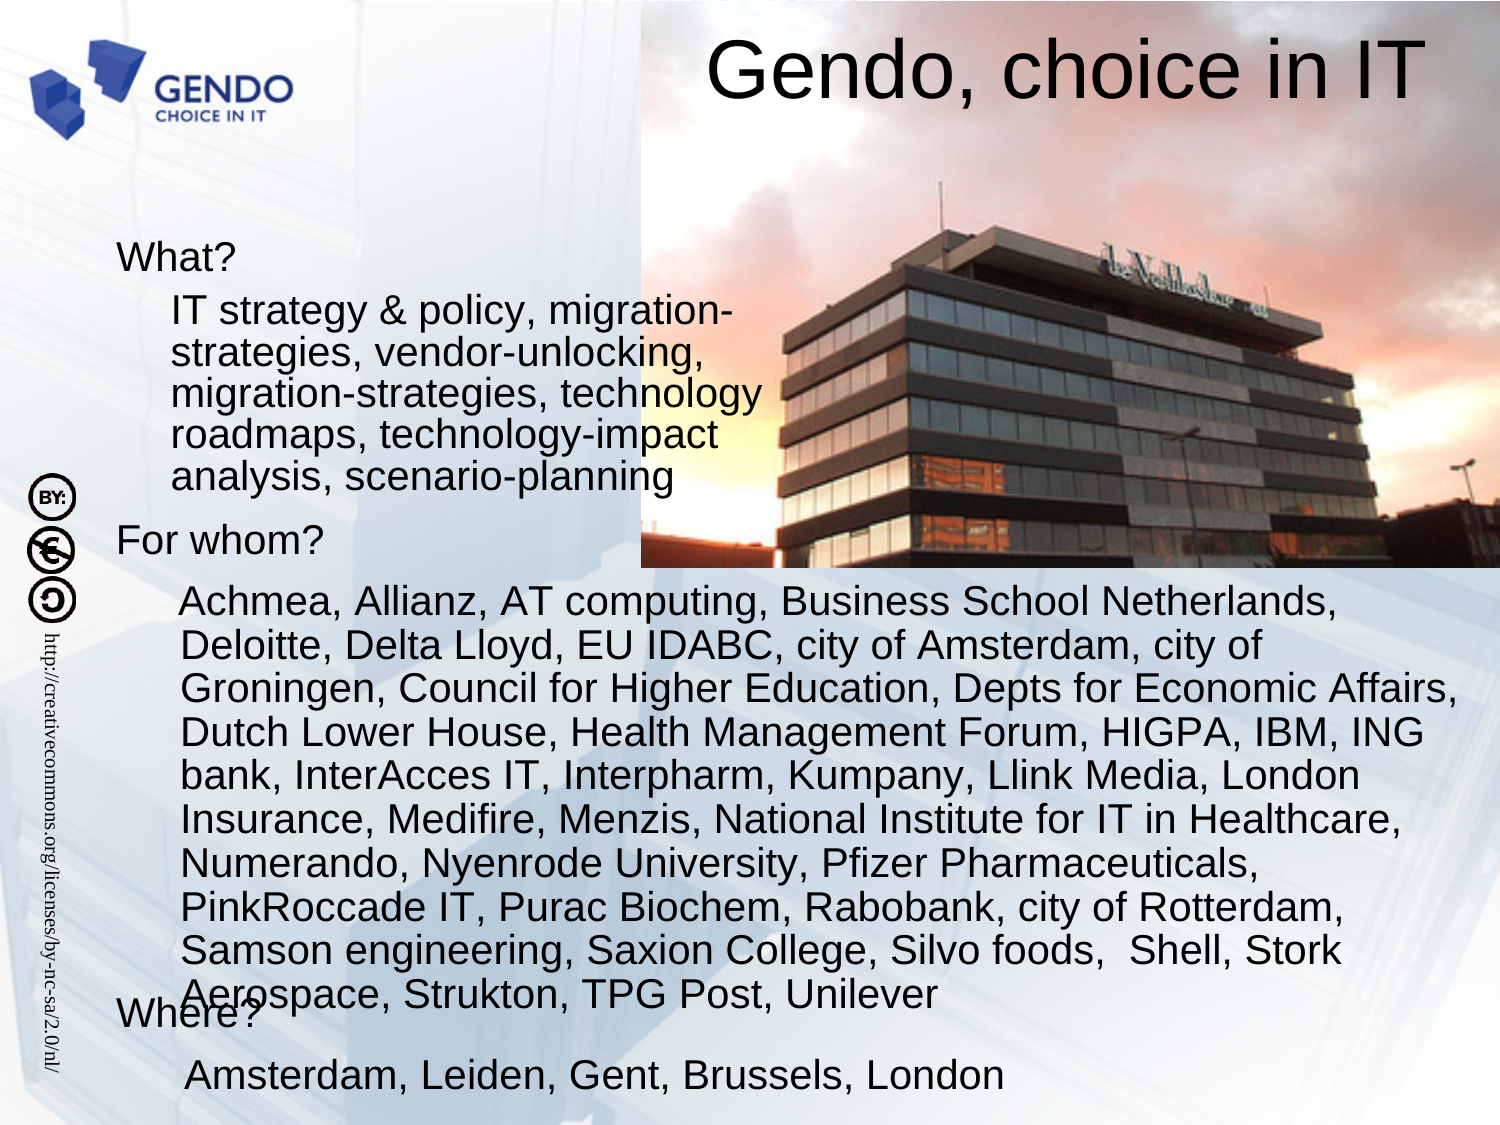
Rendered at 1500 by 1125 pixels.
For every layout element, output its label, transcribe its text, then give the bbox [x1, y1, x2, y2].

text_box Where? [116, 994, 330, 1042]
title Gendo, choice in IT [631, 0, 1500, 146]
text_box Amsterdam, Leiden, Gent, Brussels, London [184, 1056, 1161, 1104]
list For whom? Achmea, Allianz, AT computing, Business School Netherlands, Deloitte, Delta Lloyd, EU IDABC, city of Amsterdam, city of Groningen, Council for Higher Education, Depts for Economic Affairs, Dutch Lower House, Health Management Forum, HIGPA, IBM, ING bank, InterAcces IT, Interpharm, Kumpany, Llink Media, London Insurance, Medifire, Menzis, National Institute for IT in Healthcare, Numerando, Nyenrode University, Pfizer Pharmaceuticals, PinkRoccade IT, Purac Biochem, Rabobank, city of Rotterdam, Samson engineering, Saxion College, Silvo foods, Shell, Stork Aerospace, Strukton, TPG Post, Unilever [115, 521, 1481, 1073]
text_box IT strategy & policy, migration-strategies, vendor-unlocking, migration-strategies, technology roadmaps, technology-impact analysis, scenario-planning [170, 291, 780, 553]
text_box What? [116, 238, 330, 286]
picture [0, 0, 1500, 1125]
